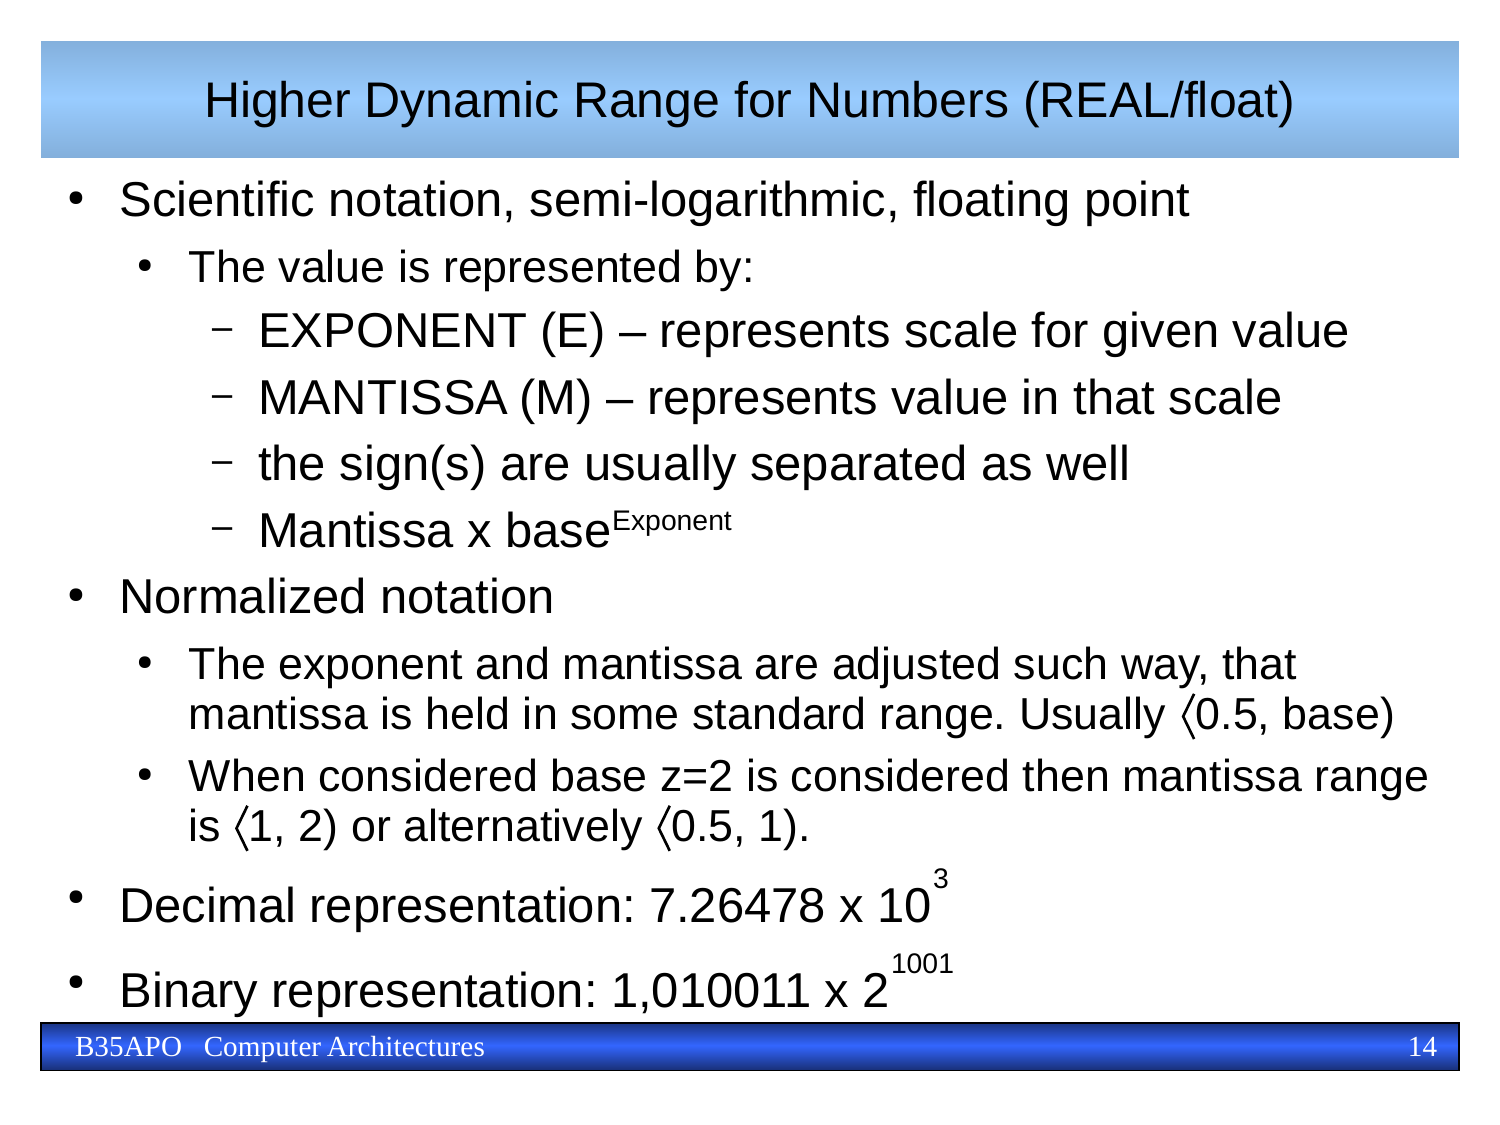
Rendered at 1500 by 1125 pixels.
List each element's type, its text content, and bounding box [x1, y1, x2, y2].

list Scientific notation, semi-logarithmic, floating point The value is represented by: EXPONENT (E) – represents scale for given value MANTISSA (M) – represents value in that scale the sign(s) are usually separated as well Mantissa x baseExponent Normalized notation The exponent and mantissa are adjusted such way, that mantissa is held in some standard range. Usually 〈0.5, base) When considered base z=2 is considered then mantissa range is 〈1, 2) or alternatively 〈0.5, 1). Decimal representation: 7.26478 x 103 Binary representation: 1,010011 x 21001 [49, 172, 1450, 1025]
title Higher Dynamic Range for Numbers (REAL/float) [41, 41, 1459, 158]
